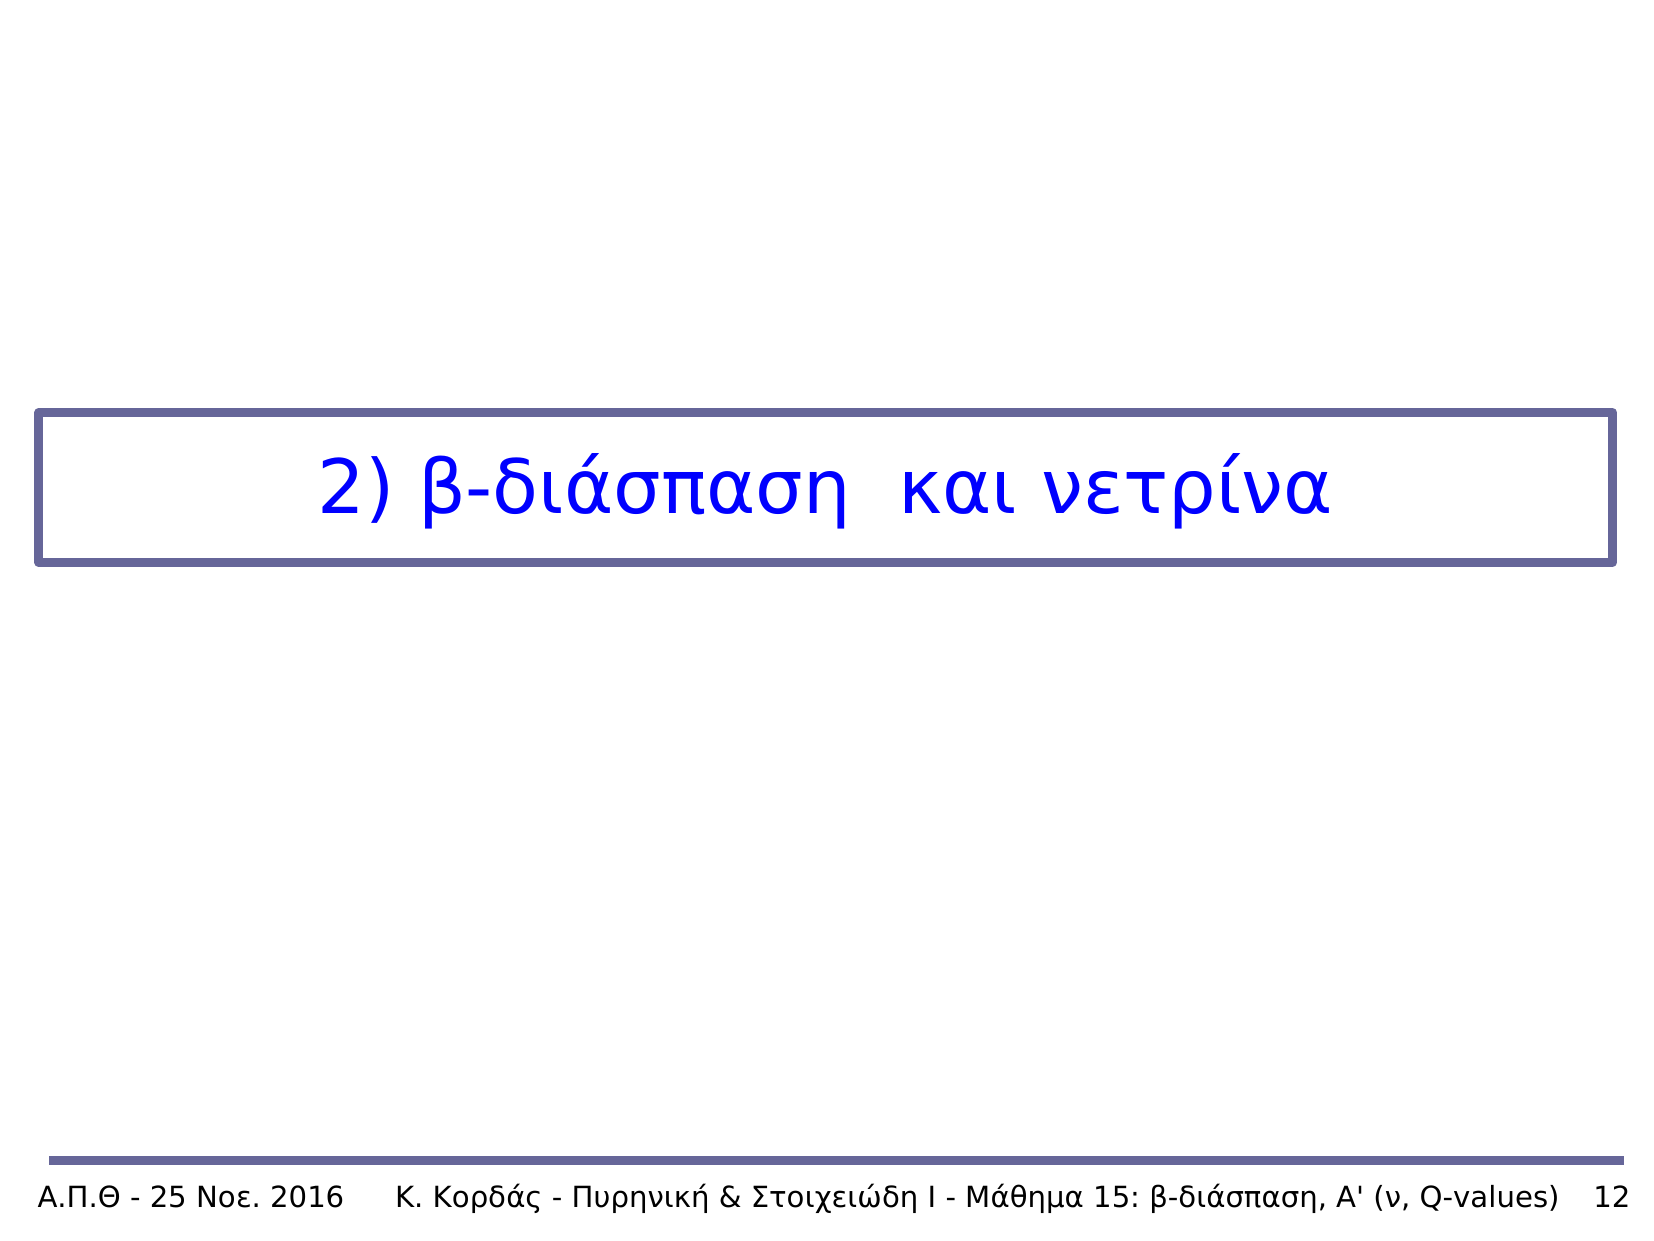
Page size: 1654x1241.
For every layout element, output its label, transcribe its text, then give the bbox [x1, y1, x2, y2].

title 2) β-διάσπαση και νετρίνα [38, 412, 1613, 563]
